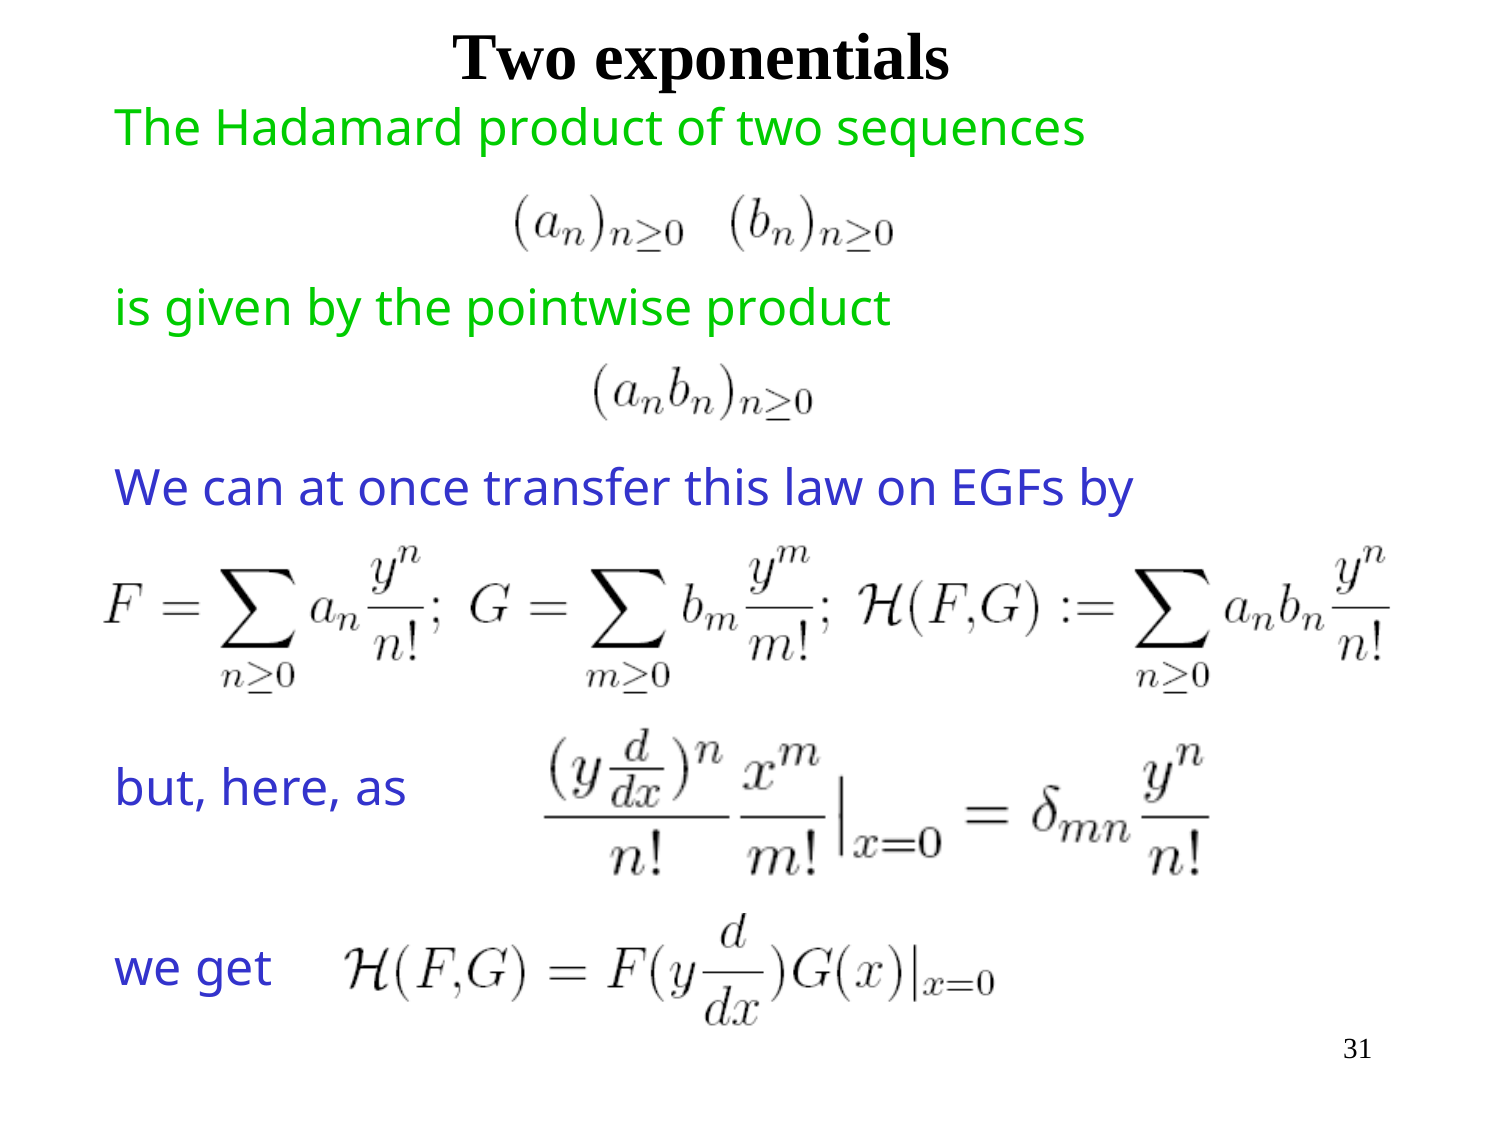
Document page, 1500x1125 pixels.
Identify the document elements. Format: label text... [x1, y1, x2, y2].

picture [99, 538, 1401, 1032]
picture [500, 187, 907, 263]
picture [582, 348, 826, 438]
text_box The Hadamard product of two sequences is given by the pointwise product We can at once transfer this law on EGFs by but, here, as we get [99, 700, 1401, 1123]
text_box The Hadamard product of two sequences is given by the pointwise product We can at once transfer this law on EGFs by but, here, as we get [99, 87, 1401, 538]
text_box Two exponentials [437, 4, 967, 101]
